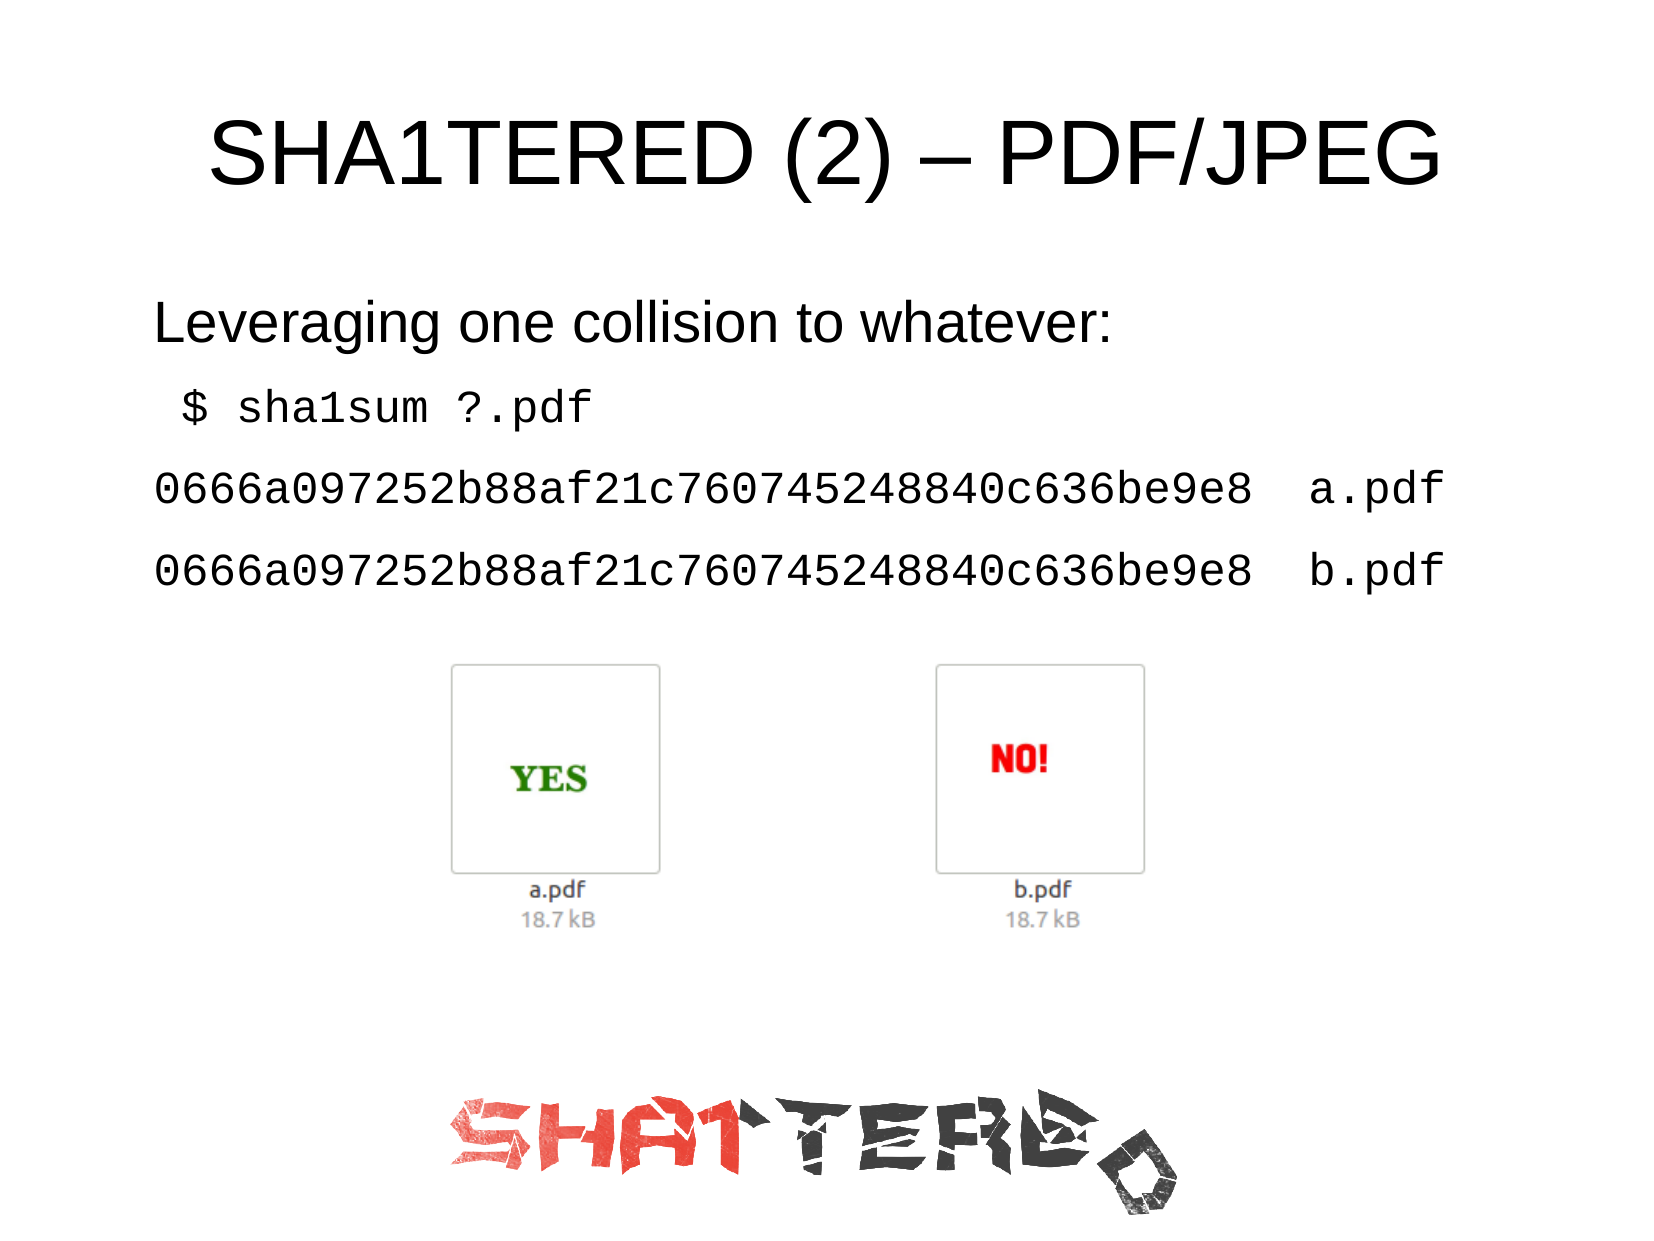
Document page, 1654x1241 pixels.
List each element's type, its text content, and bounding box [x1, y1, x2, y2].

list Leveraging one collision to whatever: $ sha1sum ?.pdf 0666a097252b88af21c760745248840c636be9e8 a.pdf 0666a097252b88af21c760745248840c636be9e8 b.pdf [82, 290, 1571, 1010]
title SHA1TERED (2) – PDF/JPEG [82, 49, 1571, 257]
picture [420, 644, 1211, 959]
picture [450, 1089, 1177, 1216]
